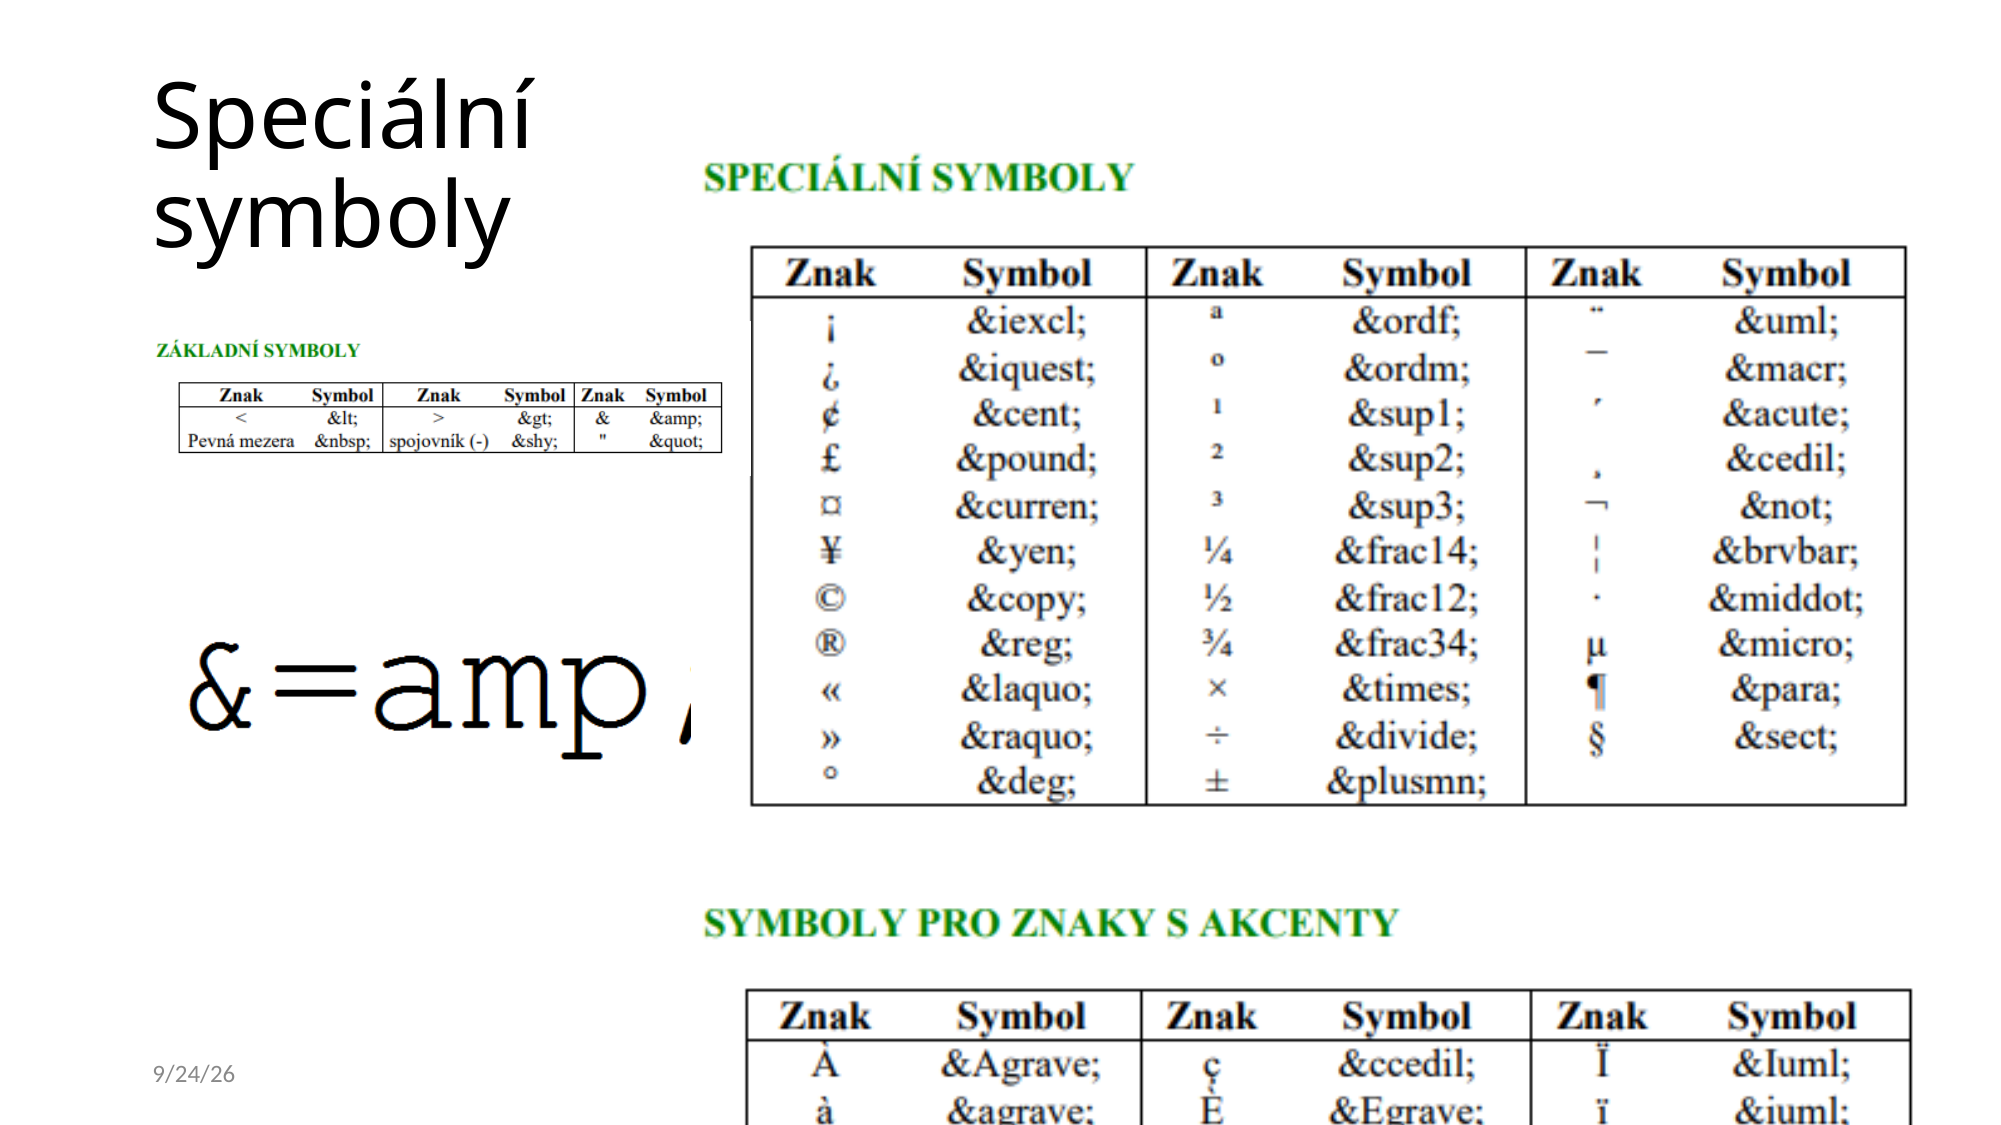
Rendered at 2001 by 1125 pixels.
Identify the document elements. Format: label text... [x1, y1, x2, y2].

title Speciální symboly [137, 59, 837, 278]
slide_number 10/19/2023 [137, 1042, 588, 1103]
picture [144, 99, 1993, 1125]
